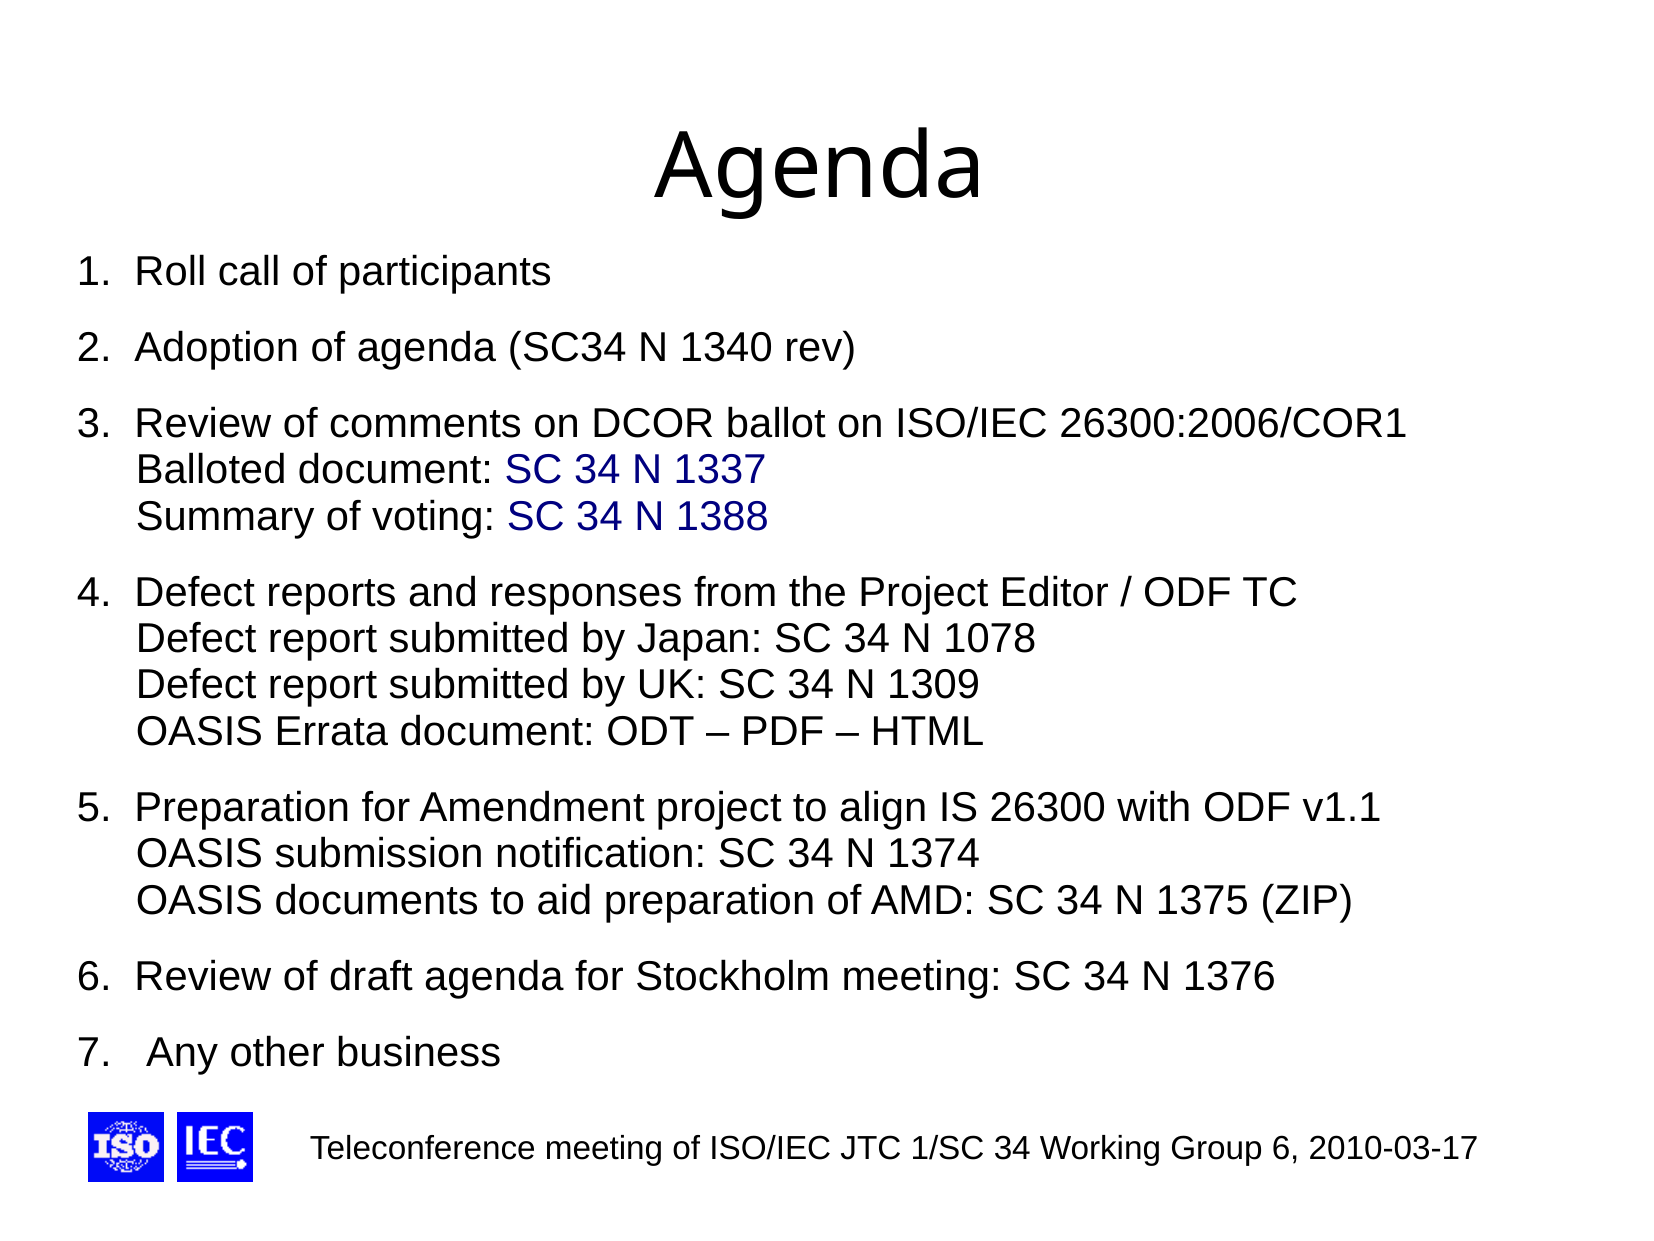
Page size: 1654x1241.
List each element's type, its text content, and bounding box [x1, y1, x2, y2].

title Agenda [76, 58, 1565, 245]
picture [177, 1112, 253, 1182]
subtitle Roll call of participants Adoption of agenda (SC34 N 1340 rev) Review of comments on DCOR ballot on ISO/IEC 26300:2006/COR1 Balloted document: SC 34 N 1337 Summary of voting: SC 34 N 1388 Defect reports and responses from the Project Editor / ODF TC Defect report submitted by Japan: SC 34 N 1078 Defect report submitted by UK: SC 34 N 1309 OASIS Errata document: ODT – PDF – HTML Preparation for Amendment project to align IS 26300 with ODF v1.1 OASIS submission notification: SC 34 N 1374 OASIS documents to aid preparation of AMD: SC 34 N 1375 (ZIP) Review of draft agenda for Stockholm meeting: SC 34 N 1376 Any other business [76, 245, 1565, 1078]
picture [88, 1112, 164, 1182]
